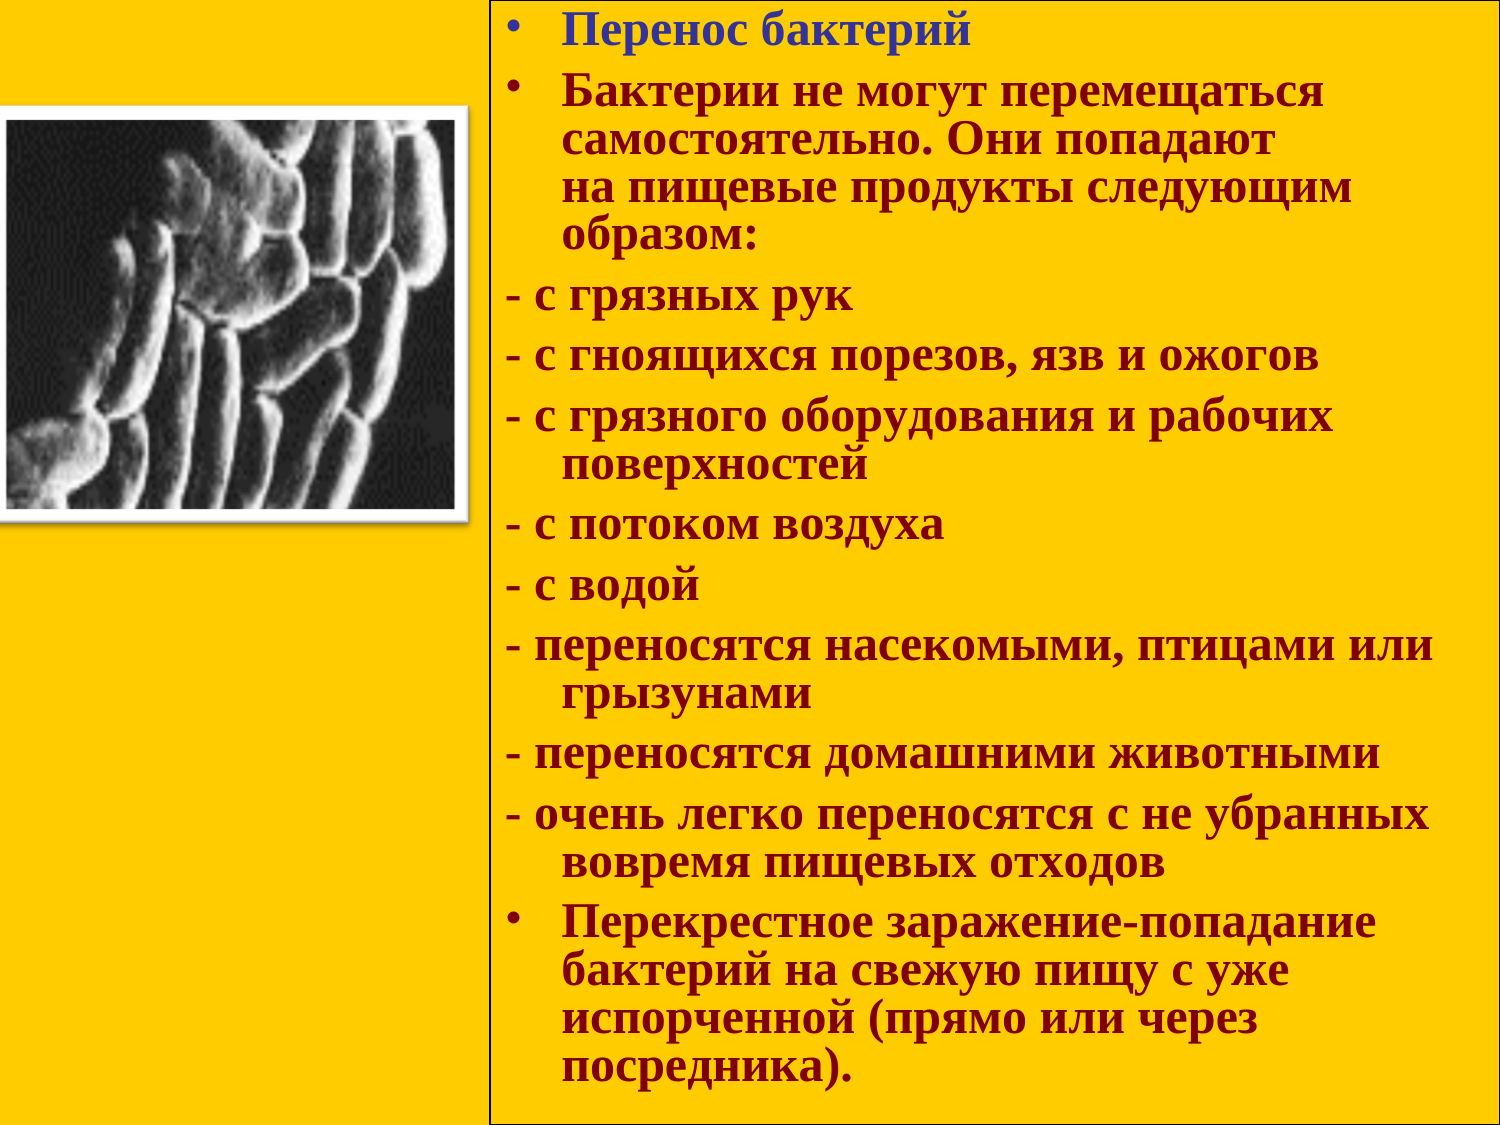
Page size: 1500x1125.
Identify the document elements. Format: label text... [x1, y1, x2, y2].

picture [0, 97, 480, 537]
list Перенос бактерий Бактерии не могут перемещаться самостоятельно. Они попадают на пищевые продукты следующим образом: - с грязных рук - с гноящихся порезов, язв и ожогов - c грязного оборудования и рабочих поверхностей - с потоком воздуха - с водой - переносятся насекомыми, птицами или грызунами - переносятся домашними животными - очень легко переносятся с не убранных вовремя пищевых отходов Перекрестное заражение-попадание бактерий на свежую пищу с уже испорченной (прямо или через посредника). [490, 0, 1500, 1125]
